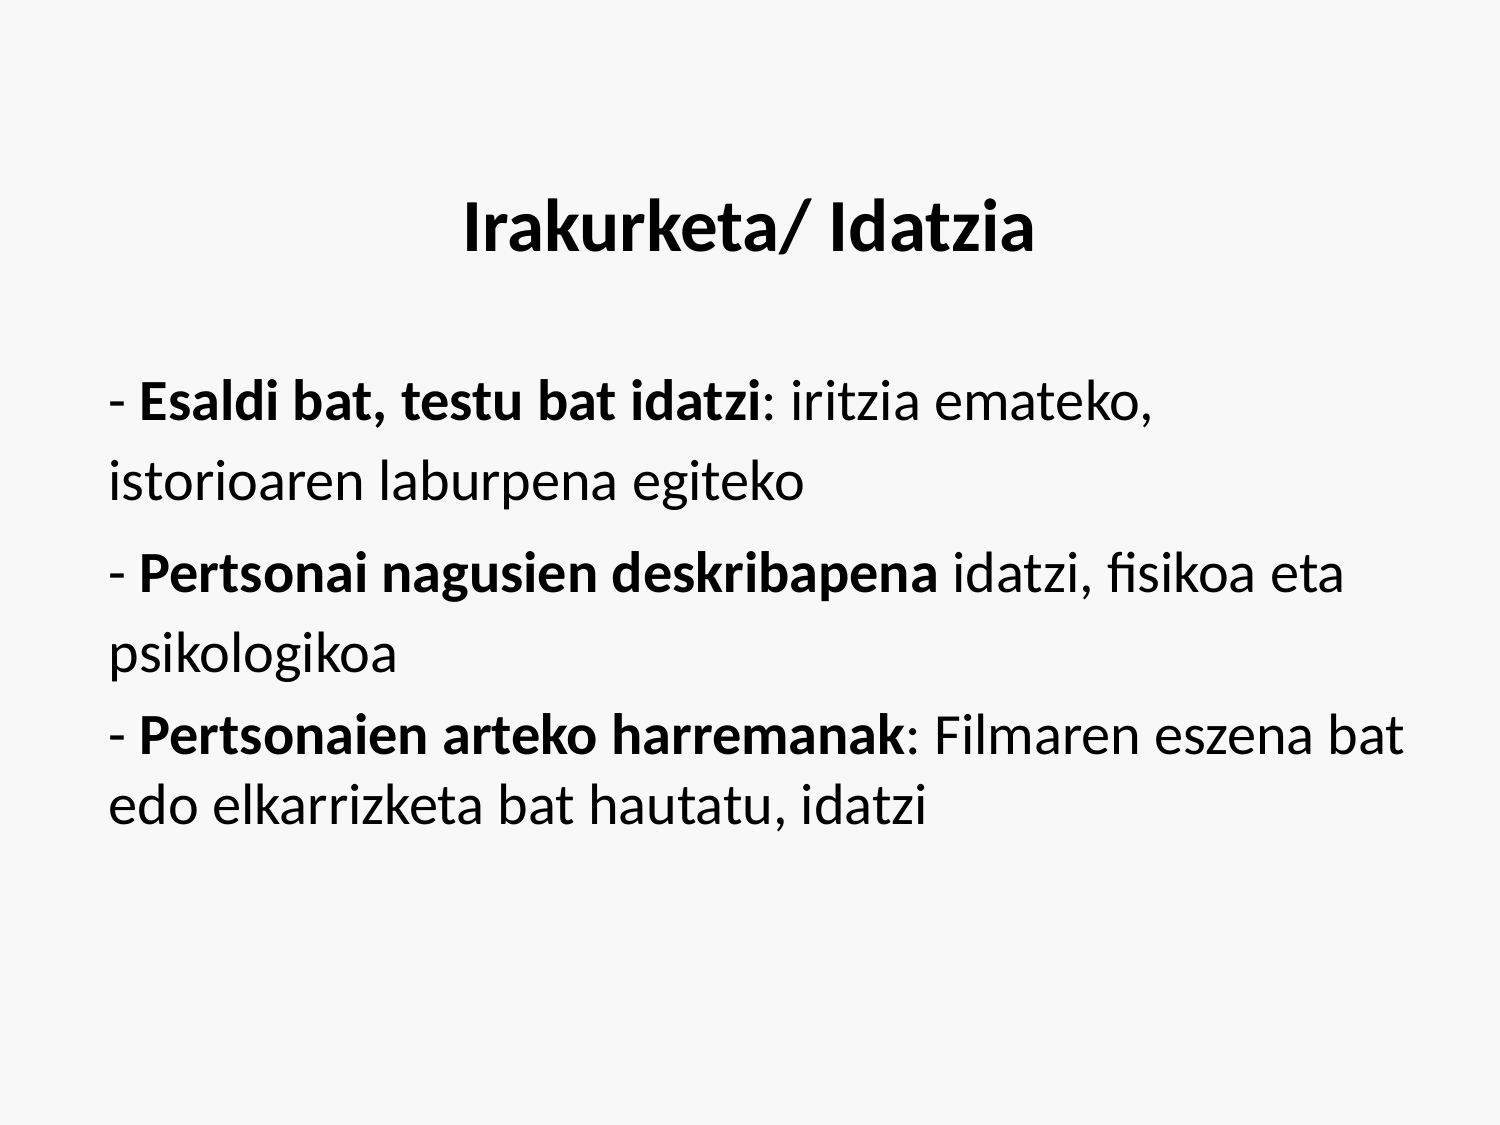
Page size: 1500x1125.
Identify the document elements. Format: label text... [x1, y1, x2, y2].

list - Esaldi bat, testu bat idatzi: iritzia emateko, istorioaren laburpena egiteko - Pertsonai nagusien deskribapena idatzi, fisikoa eta psikologikoa - Pertsonaien arteko harremanak: Filmaren eszena bat edo elkarrizketa bat hautatu, idatzi [75, 343, 1425, 869]
title Irakurketa/ Idatzia [75, 157, 1425, 285]
